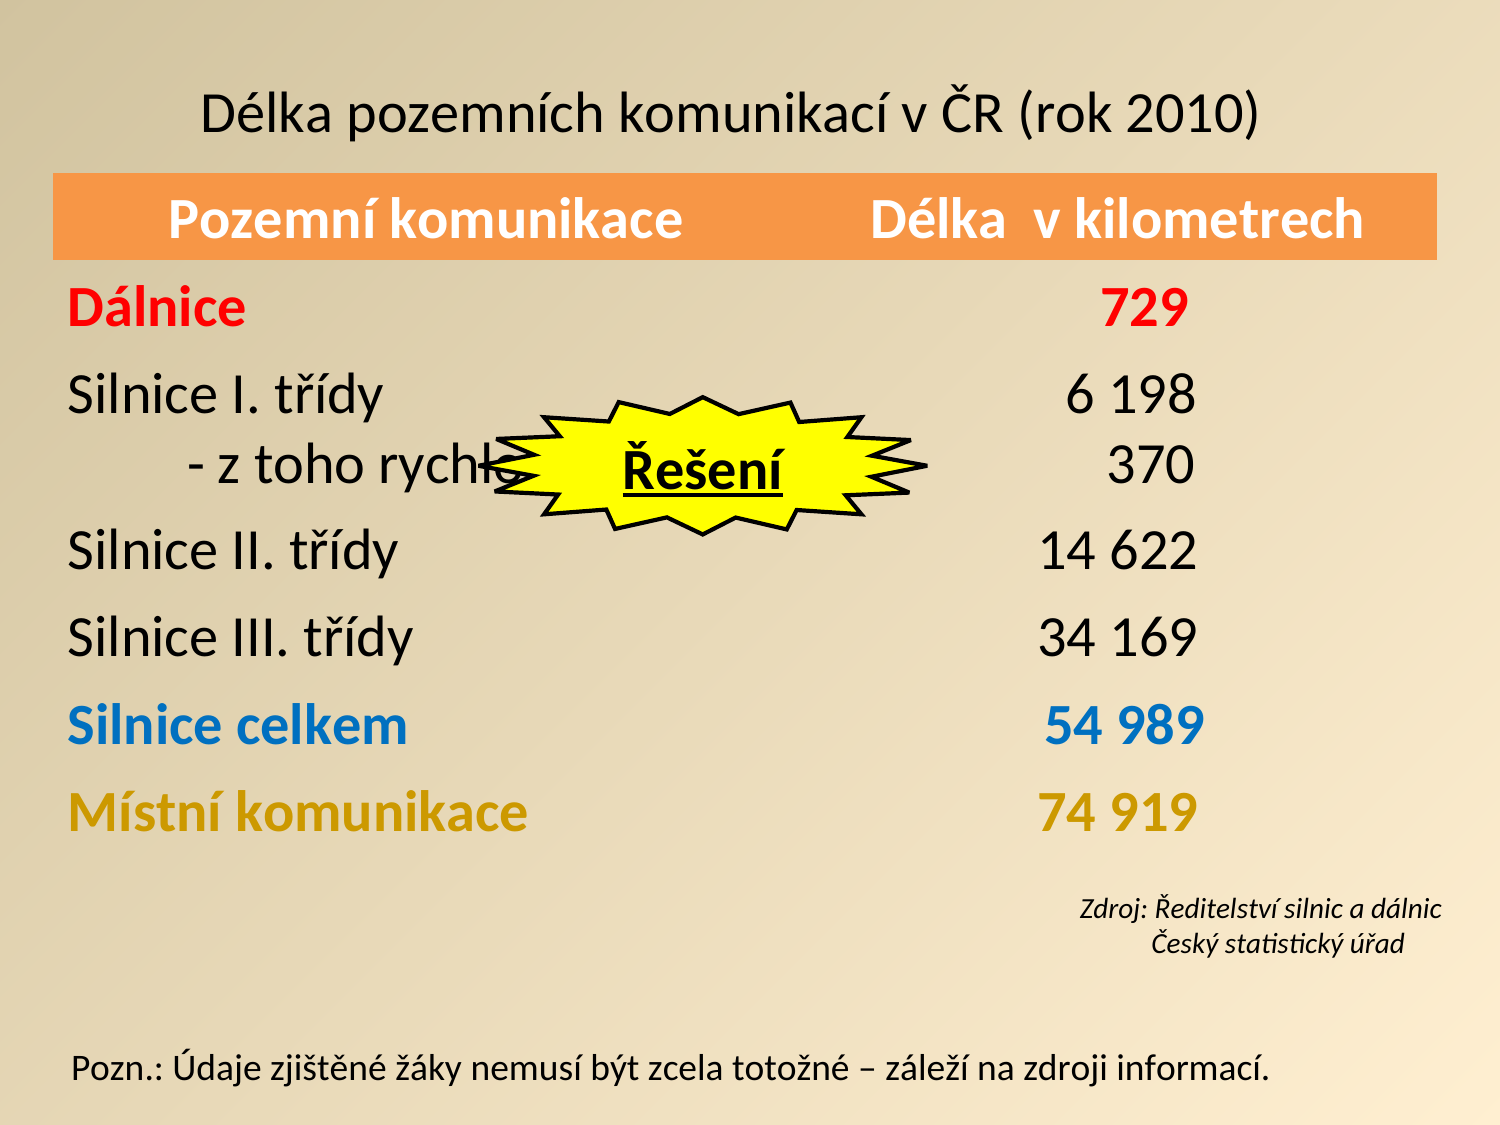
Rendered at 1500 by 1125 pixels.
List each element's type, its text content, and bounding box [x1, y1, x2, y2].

text_box Zdroj: Ředitelství silnic a dálnic Český statistický úřad [1065, 881, 1458, 967]
table_cell Silnice II. třídy [53, 503, 799, 591]
table_cell 54 989 [799, 678, 1437, 766]
table_cell Silnice celkem [53, 678, 799, 766]
table_cell 34 169 [799, 591, 1437, 678]
table_cell 729 [799, 260, 1437, 348]
table_cell Místní komunikace [53, 766, 799, 853]
table_cell 74 919 [799, 766, 1437, 853]
table_cell 6 198 370 [799, 348, 1437, 503]
text_box Pozn.: Údaje zjištěné žáky nemusí být zcela totožné – záleží na zdroji informací. [56, 1034, 1296, 1096]
table_header Délka v kilometrech [799, 173, 1437, 260]
table_header Pozemní komunikace [53, 173, 799, 260]
text_box Řešení [478, 397, 928, 535]
text_box Délka pozemních komunikací v ČR (rok 2010) [186, 66, 1291, 152]
table_cell Dálnice [53, 260, 799, 348]
table_cell 14 622 [799, 503, 1437, 591]
table_cell Silnice I. třídy - z toho rychlostní silnice [53, 348, 799, 503]
table_cell Silnice III. třídy [53, 591, 799, 678]
